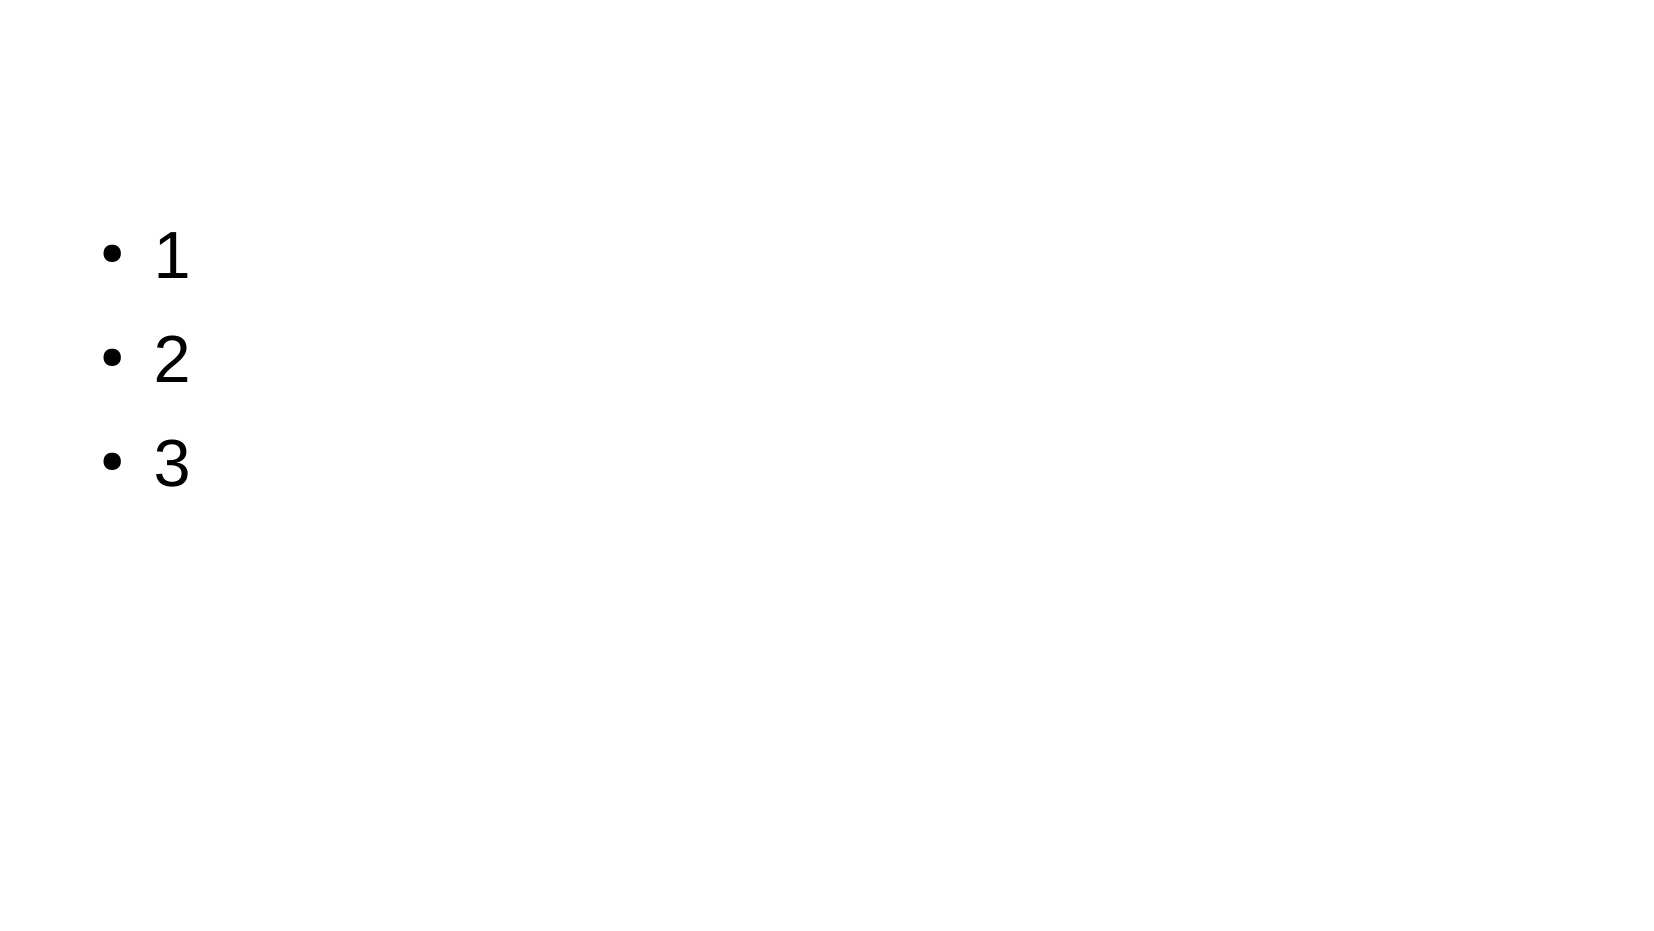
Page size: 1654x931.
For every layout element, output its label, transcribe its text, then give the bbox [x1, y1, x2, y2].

list 1 2 3 [82, 217, 1571, 758]
